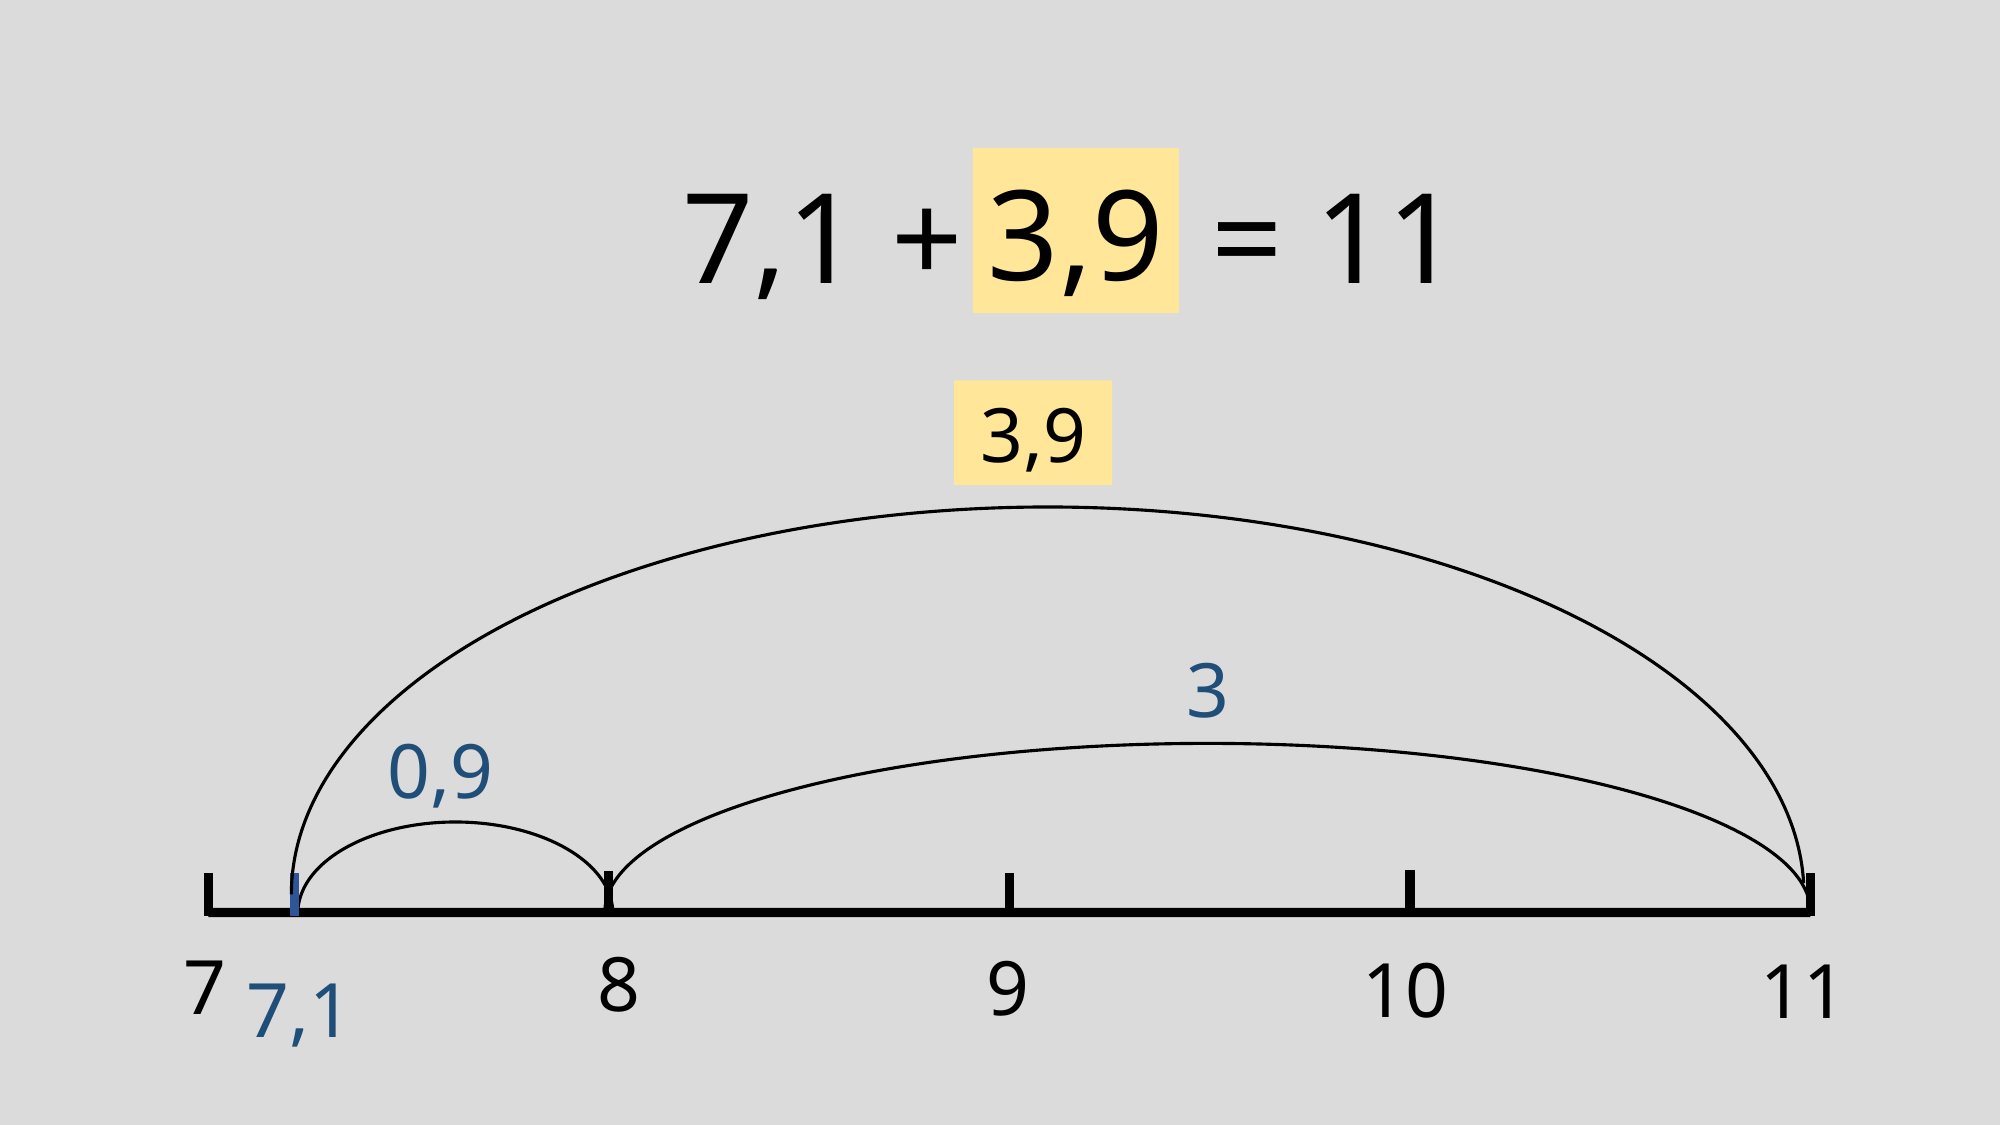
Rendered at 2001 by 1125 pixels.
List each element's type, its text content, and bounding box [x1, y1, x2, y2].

text_box 7,1 [231, 955, 368, 1060]
text_box 10 [1347, 935, 1464, 1041]
text_box 3,9 [972, 148, 1179, 314]
text_box 3 [1149, 635, 1266, 740]
text_box 11 [1746, 935, 1862, 1041]
text_box 7 [168, 931, 242, 1037]
text_box 3,9 [954, 380, 1113, 486]
text_box 8 [582, 929, 656, 1034]
text_box 0,9 [372, 715, 531, 821]
text_box 9 [971, 933, 1045, 1038]
text_box 7,1 + ? = 11 [667, 151, 1474, 317]
